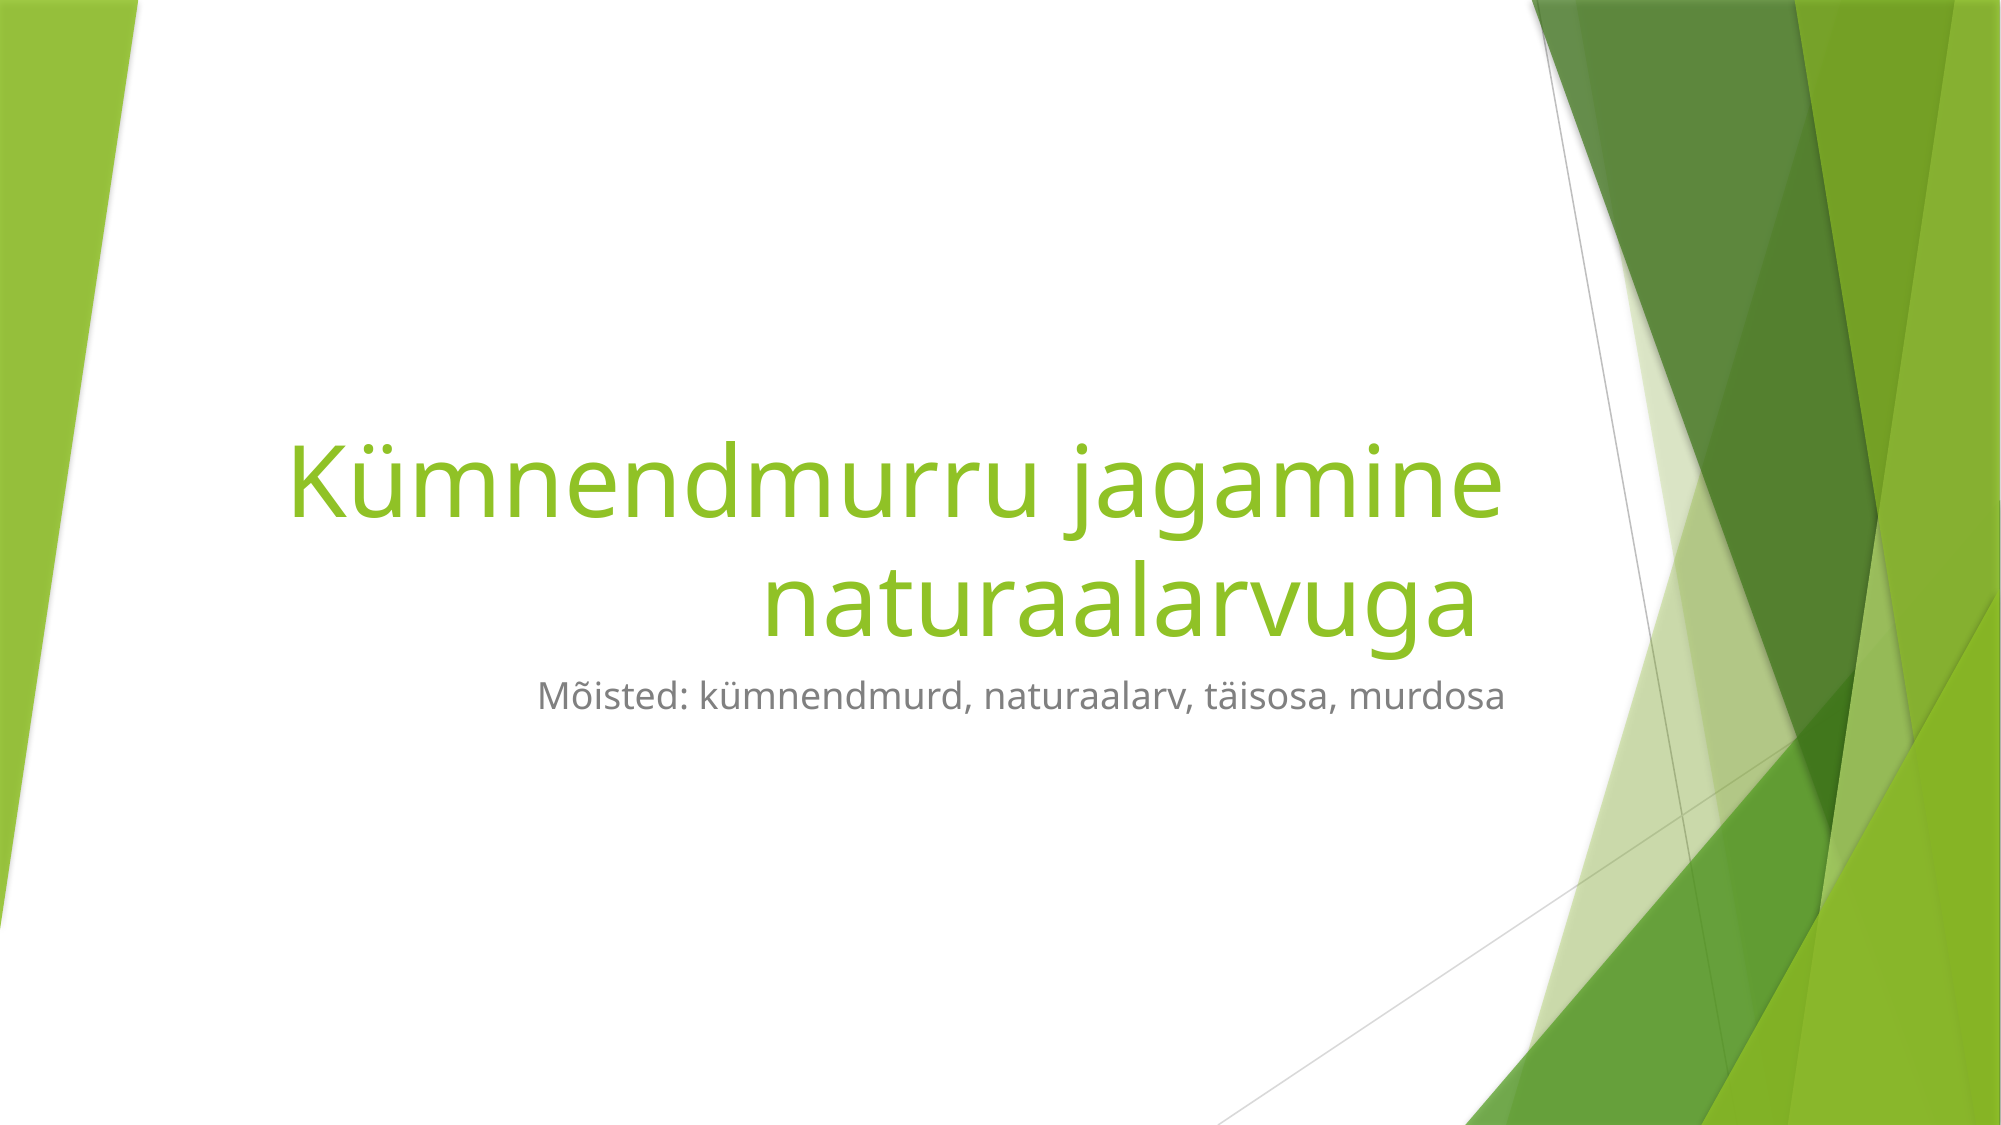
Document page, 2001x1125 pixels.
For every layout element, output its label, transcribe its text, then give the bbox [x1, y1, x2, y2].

title Kümnendmurru jagamine naturaalarvuga [247, 394, 1522, 664]
subtitle Mõisted: kümnendmurd, naturaalarv, täisosa, murdosa [247, 664, 1522, 845]
